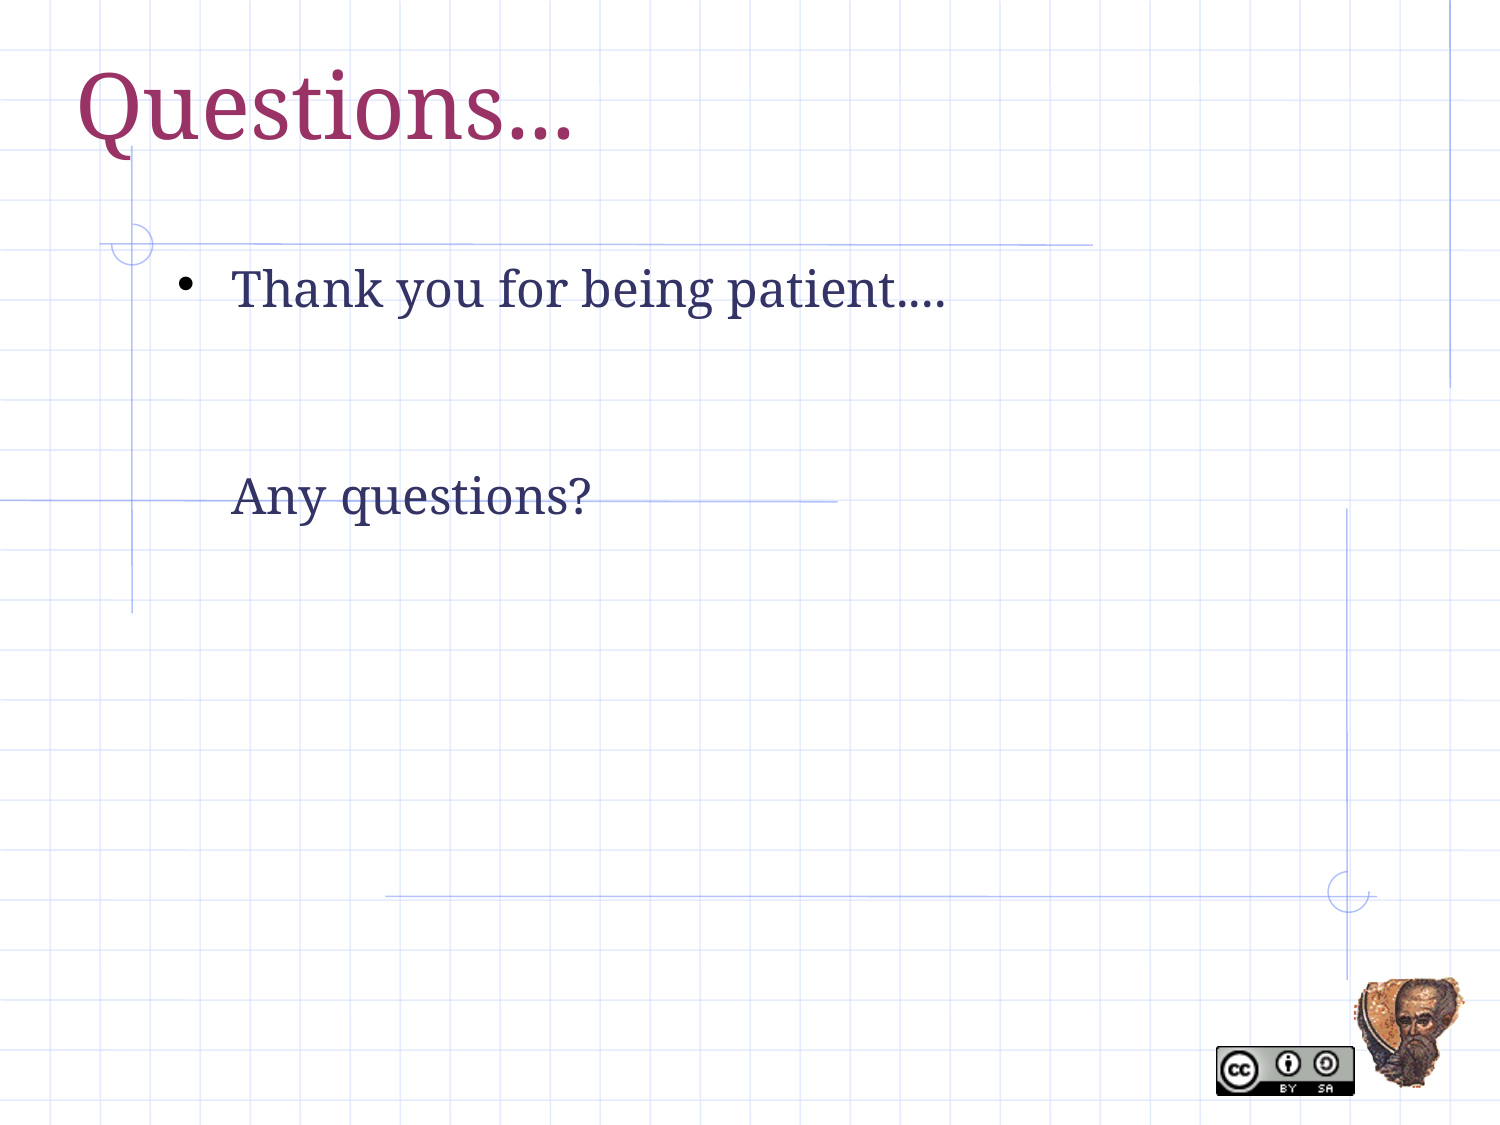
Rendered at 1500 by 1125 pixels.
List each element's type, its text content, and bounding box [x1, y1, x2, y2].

title Questions... [74, 45, 1424, 177]
picture [1216, 976, 1465, 1096]
list Thank you for being patient.... Any questions? [177, 265, 1329, 1034]
